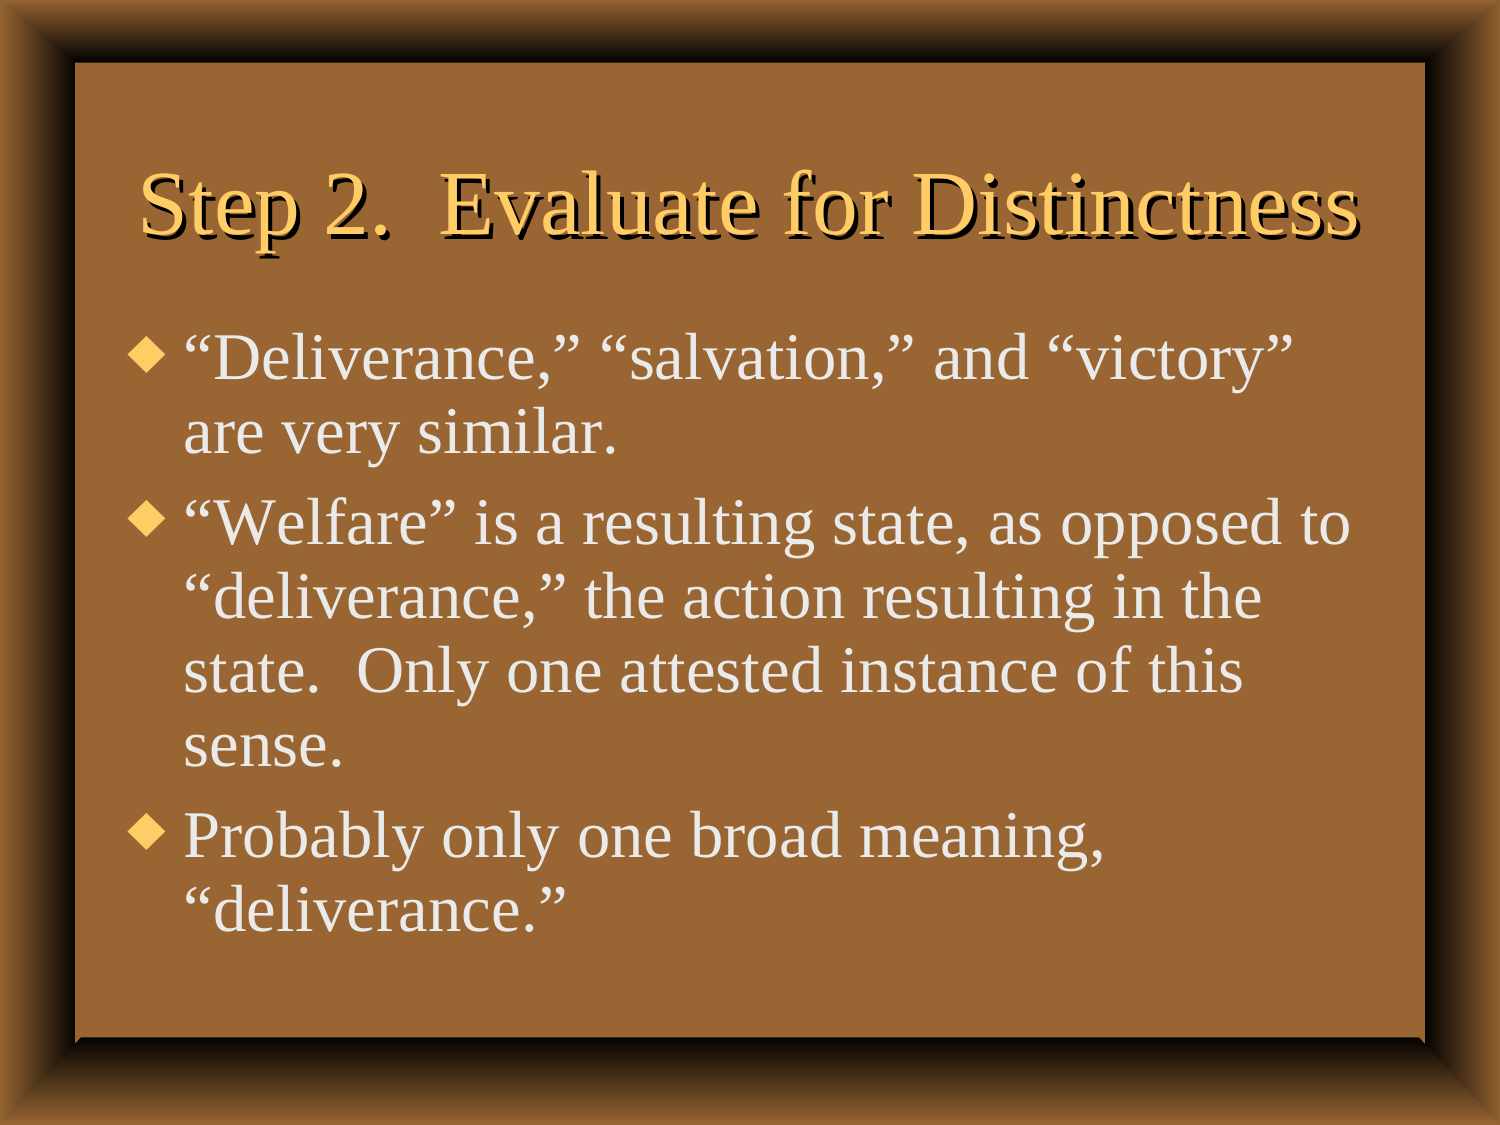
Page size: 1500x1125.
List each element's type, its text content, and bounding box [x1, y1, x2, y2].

list “Deliverance,” “salvation,” and “victory” are very similar. “Welfare” is a resulting state, as opposed to “deliverance,” the action resulting in the state. Only one attested instance of this sense. Probably only one broad meaning, “deliverance.” [112, 312, 1388, 988]
title Step 2. Evaluate for Distinctness [37, 74, 1463, 263]
